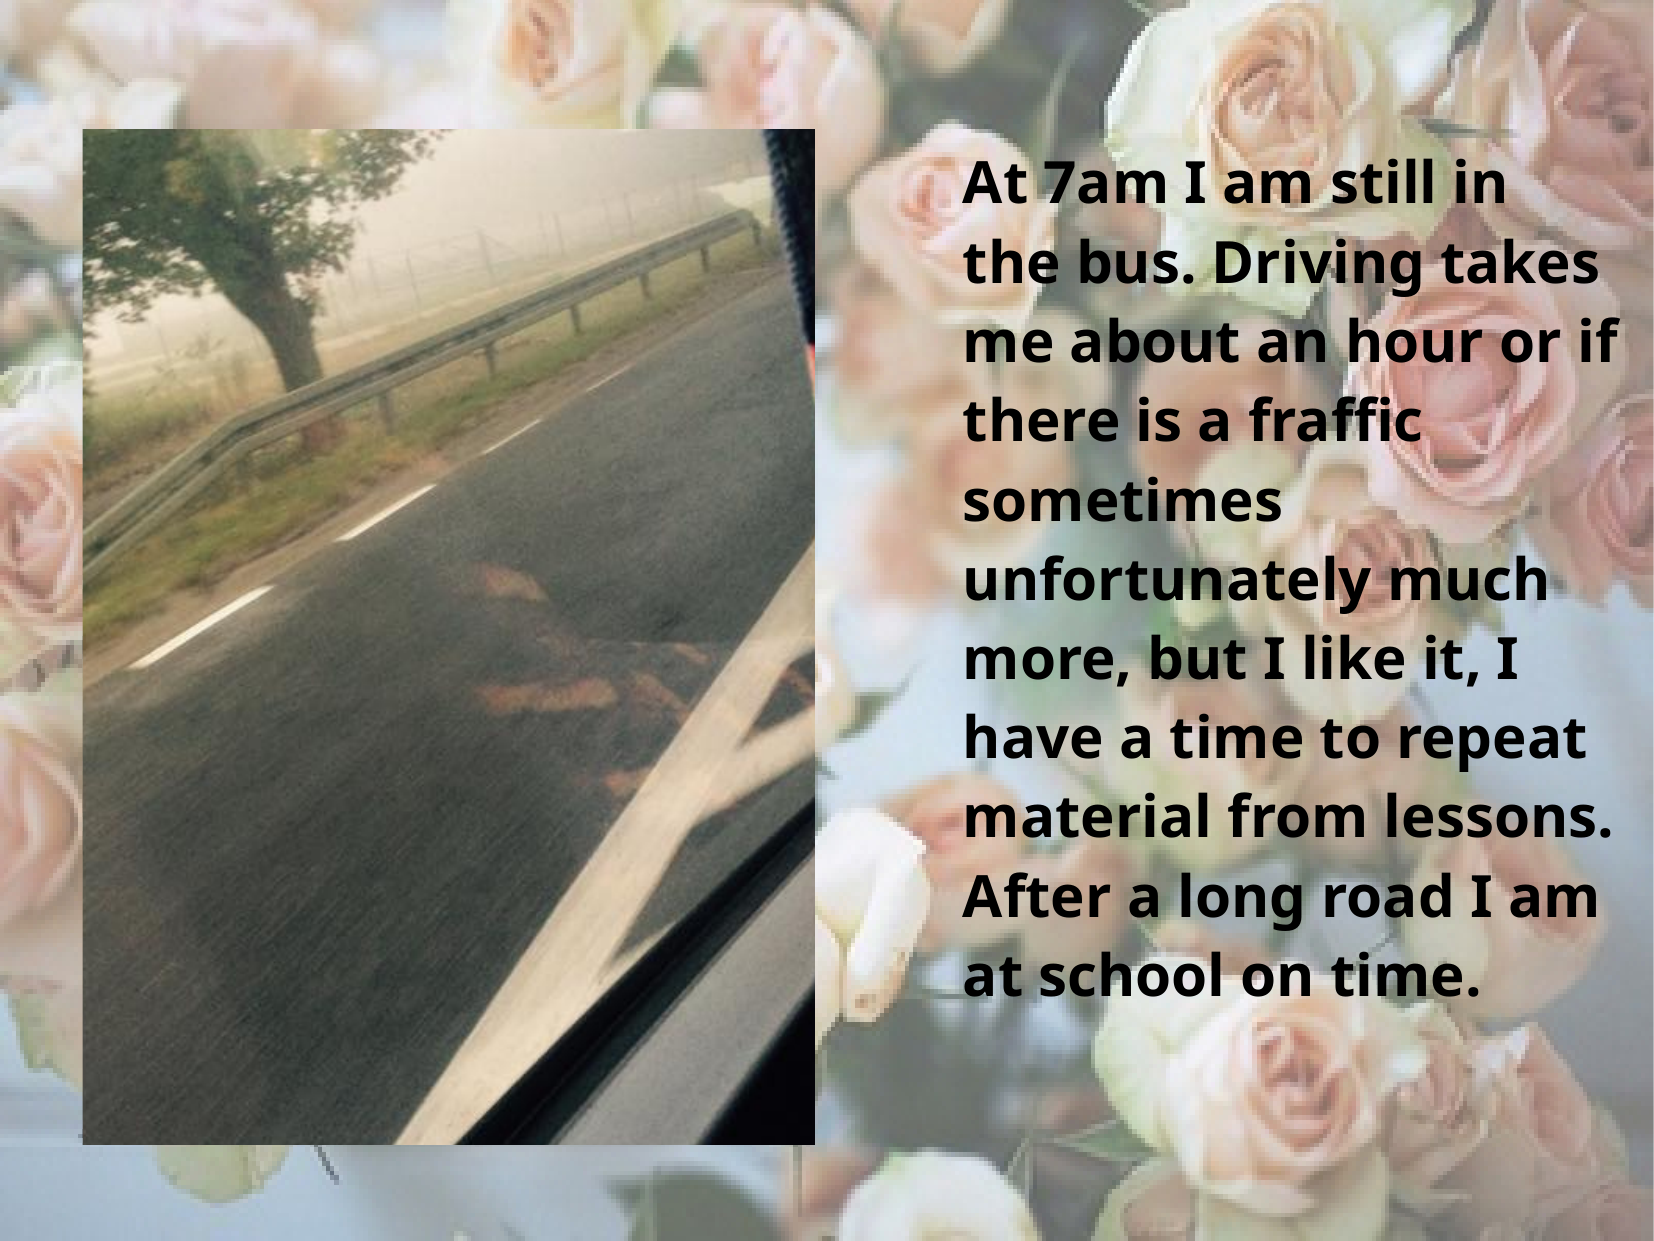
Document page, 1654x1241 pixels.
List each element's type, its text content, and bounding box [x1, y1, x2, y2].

list [82, 129, 815, 1145]
picture [0, 0, 1654, 1241]
list At 7am I am still in the bus. Driving takes me about an hour or if there is a fraffic sometimes unfortunately much more, but I like it, I have a time to repeat material from lessons. After a long road I am at school on time. [891, 141, 1619, 1036]
